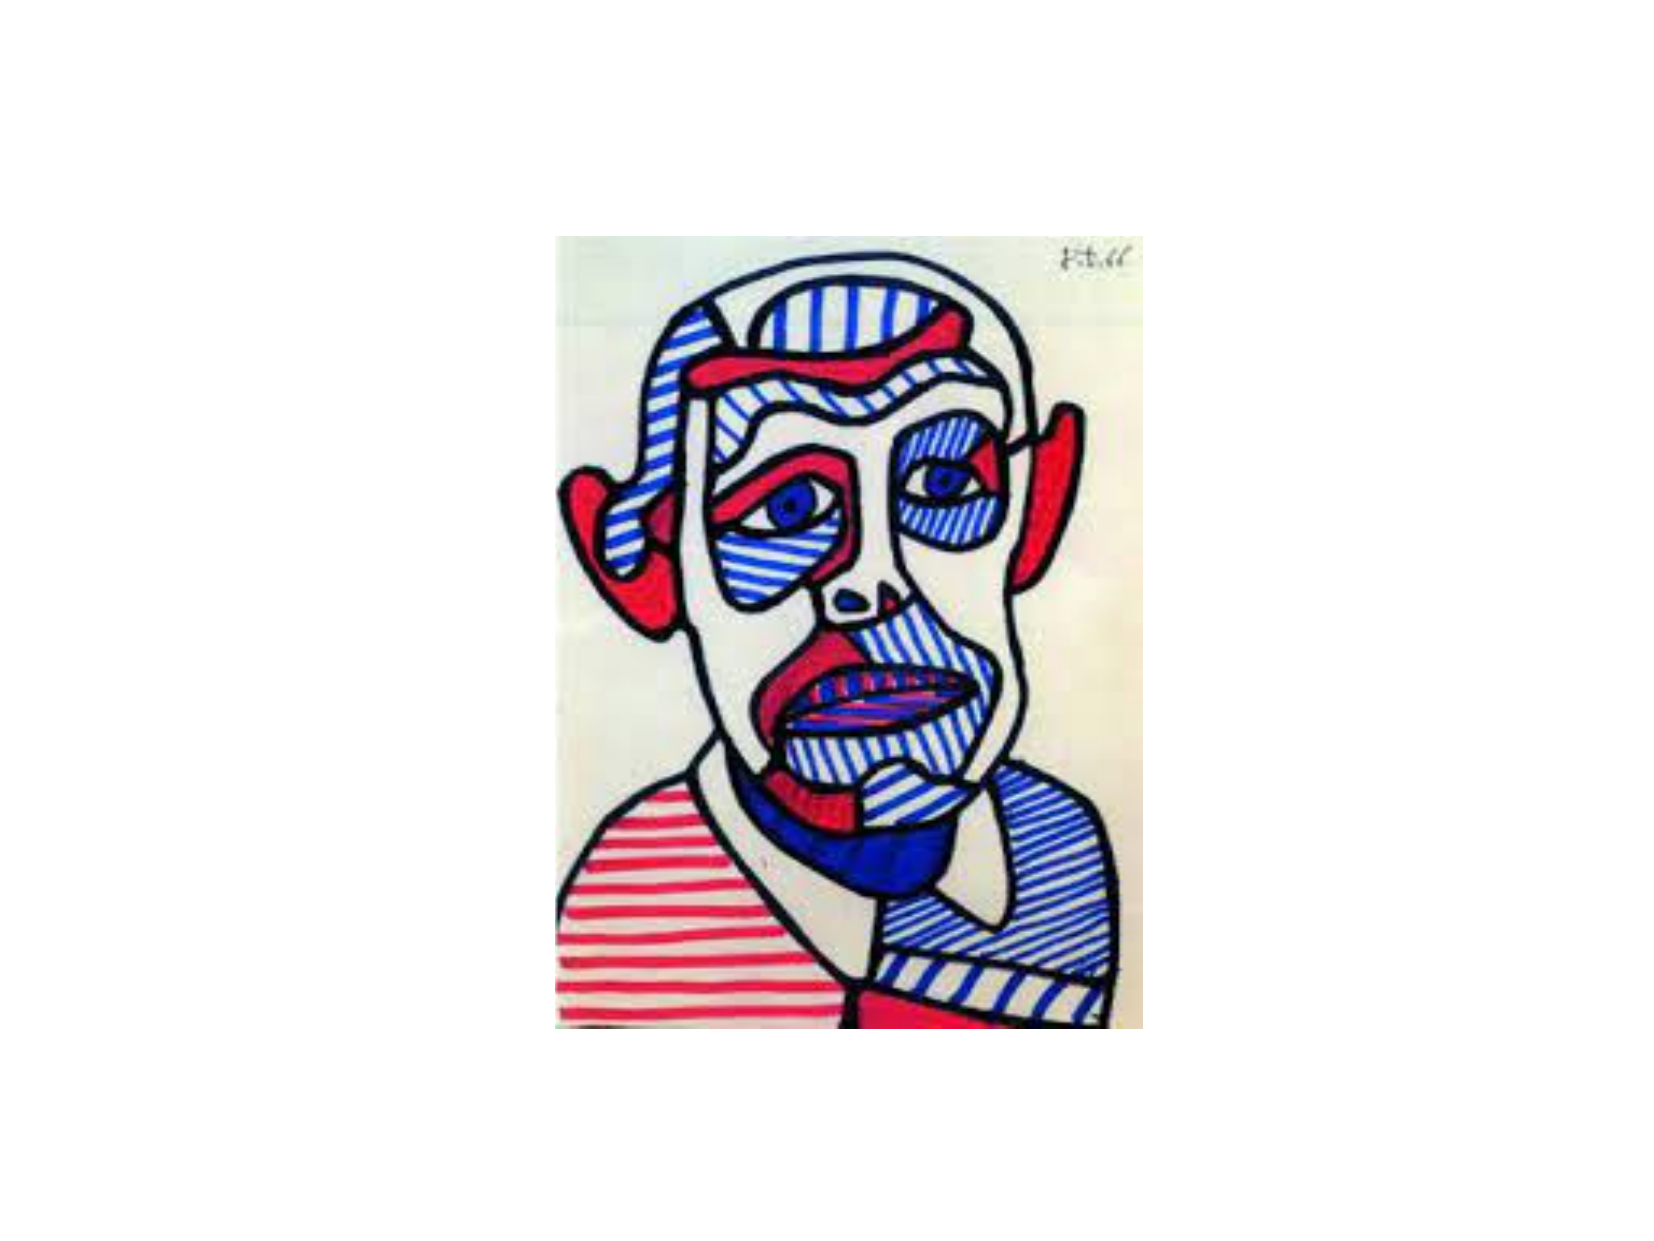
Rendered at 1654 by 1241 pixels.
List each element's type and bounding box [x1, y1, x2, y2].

picture [555, 236, 1143, 1029]
